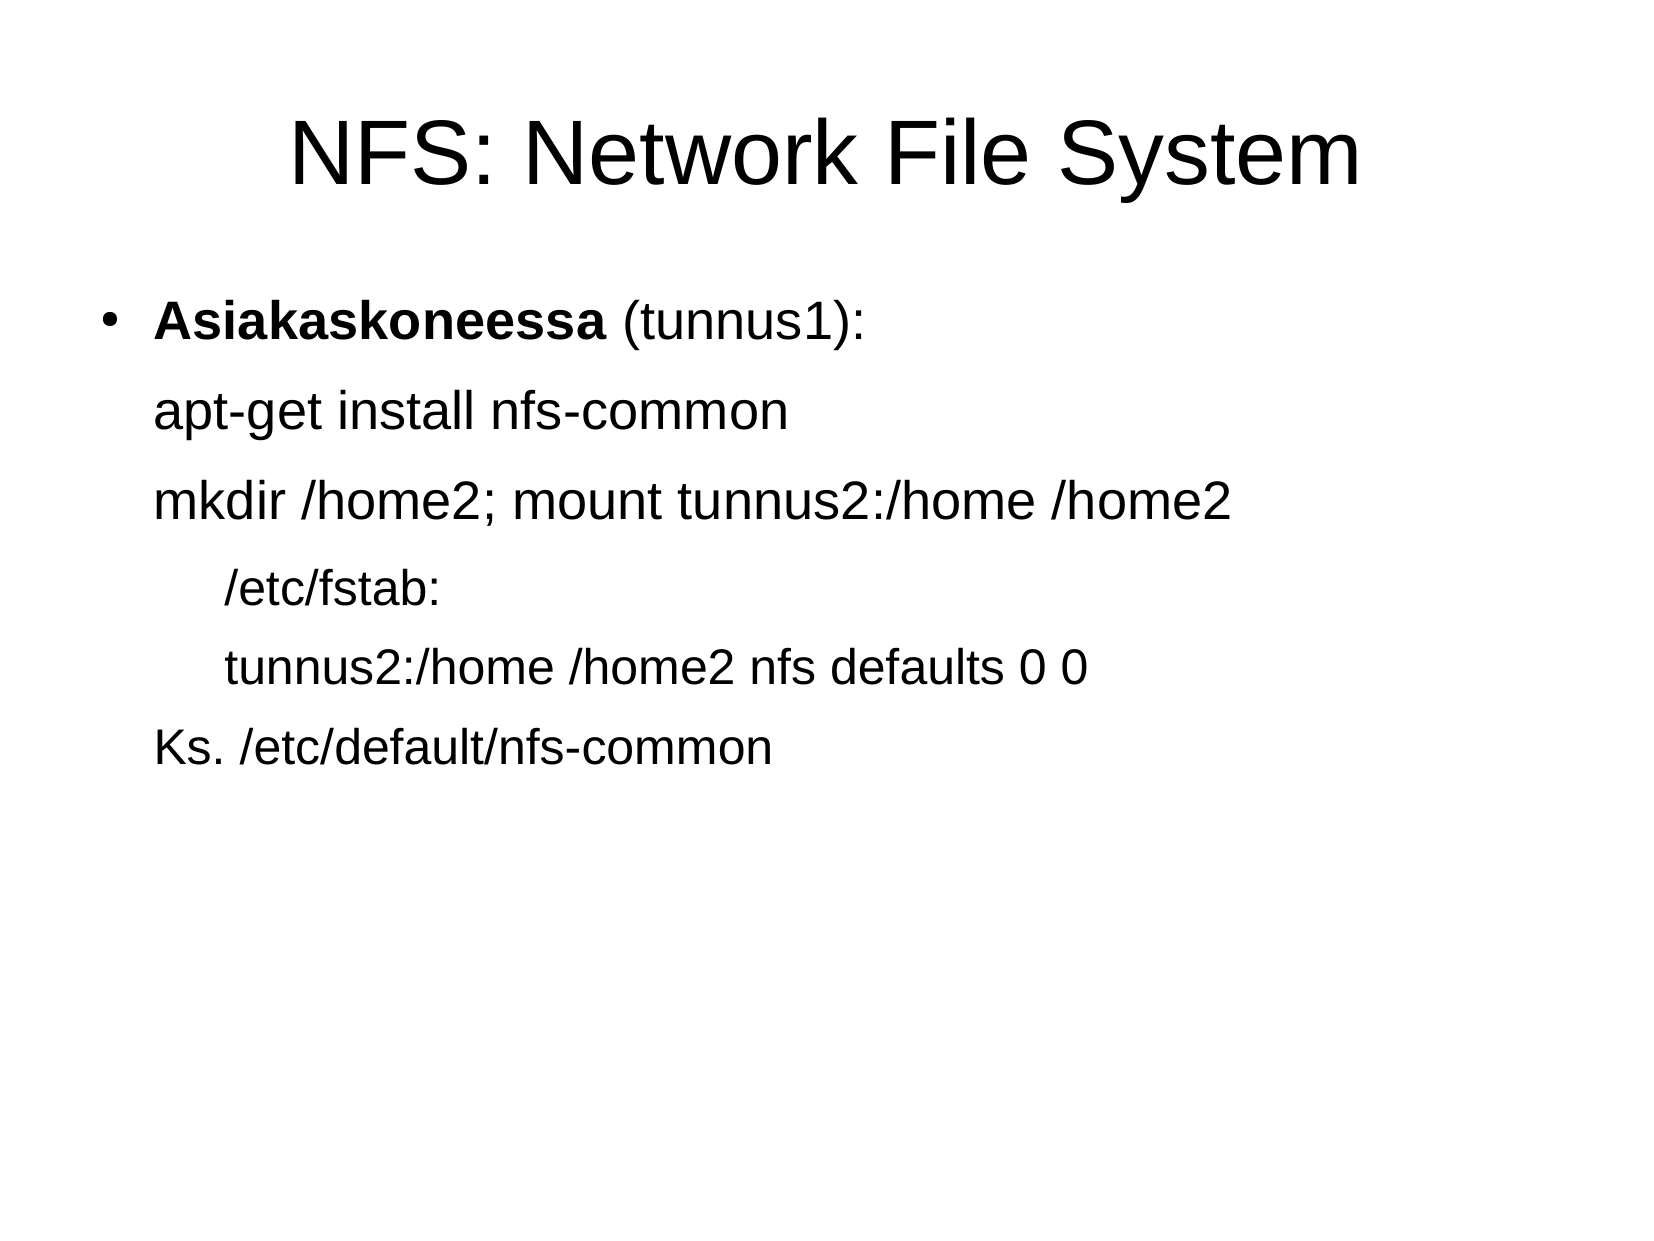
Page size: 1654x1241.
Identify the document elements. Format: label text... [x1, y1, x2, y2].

list Asiakaskoneessa (tunnus1): apt-get install nfs-common mkdir /home2; mount tunnus2:/home /home2 /etc/fstab: tunnus2:/home /home2 nfs defaults 0 0 Ks. /etc/default/nfs-common [82, 290, 1571, 1010]
title NFS: Network File System [82, 49, 1571, 257]
